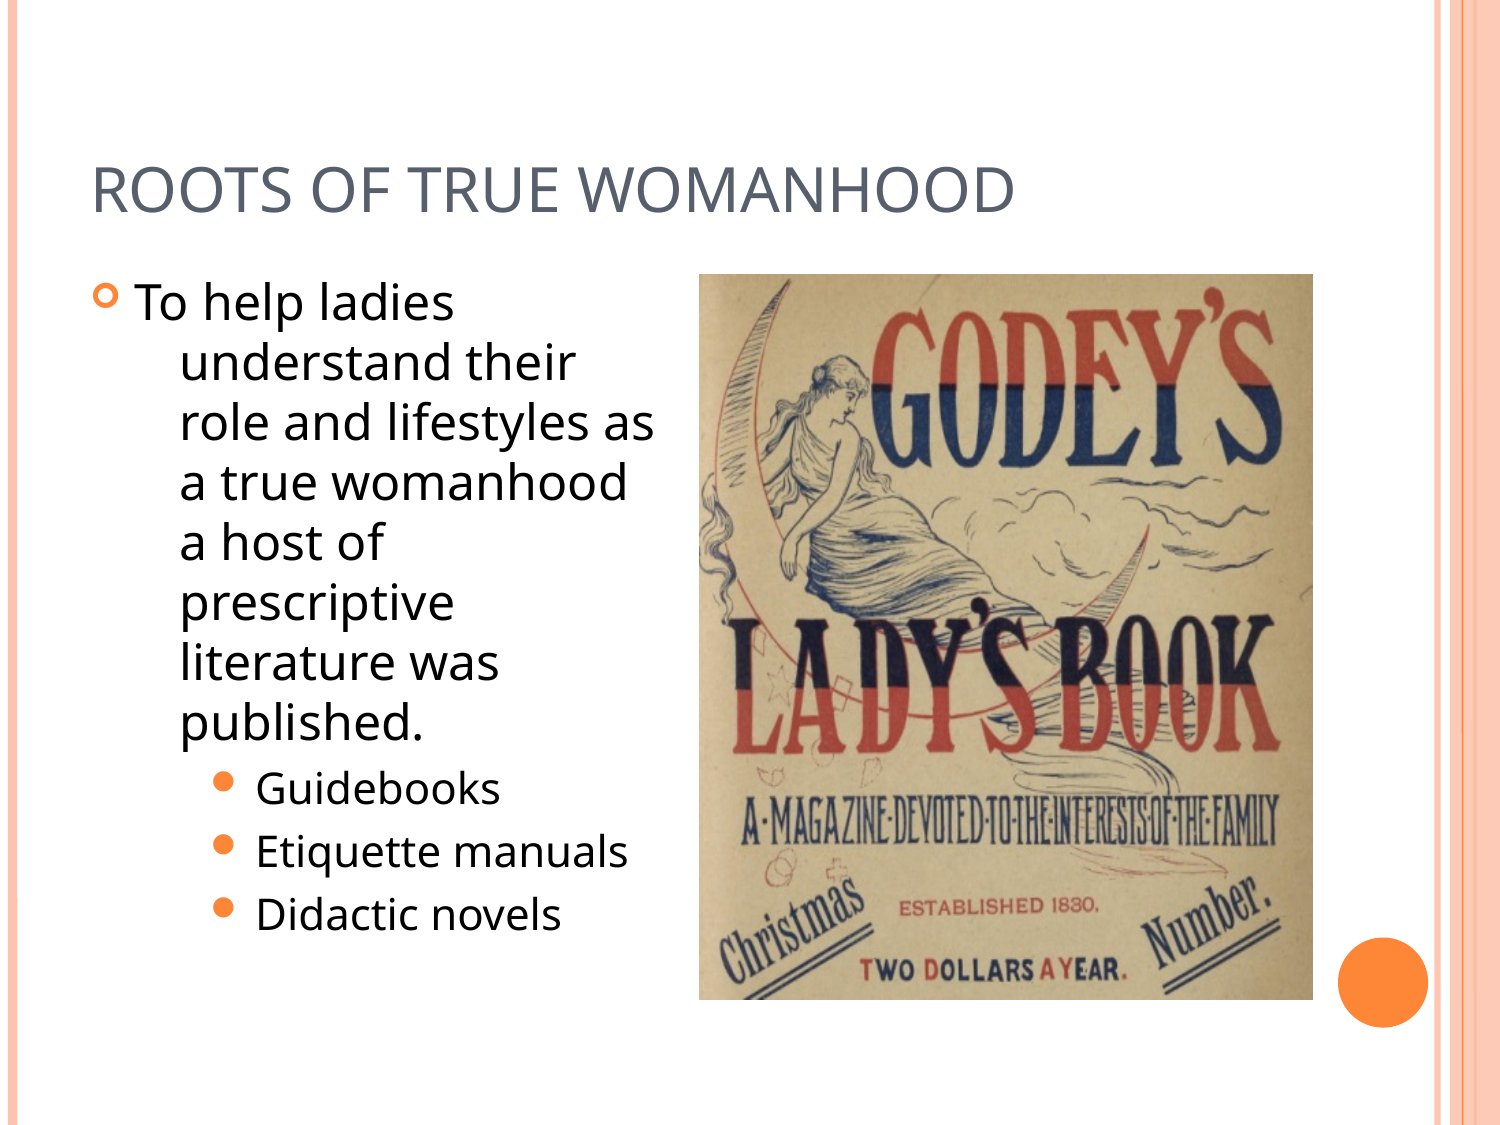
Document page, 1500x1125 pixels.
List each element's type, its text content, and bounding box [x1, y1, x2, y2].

list To help ladies understand their role and lifestyles as a true womanhood a host of prescriptive literature was published. Guidebooks Etiquette manuals Didactic novels [75, 262, 676, 1013]
picture [699, 275, 1313, 1001]
title Roots of True Womanhood [75, 45, 1300, 233]
